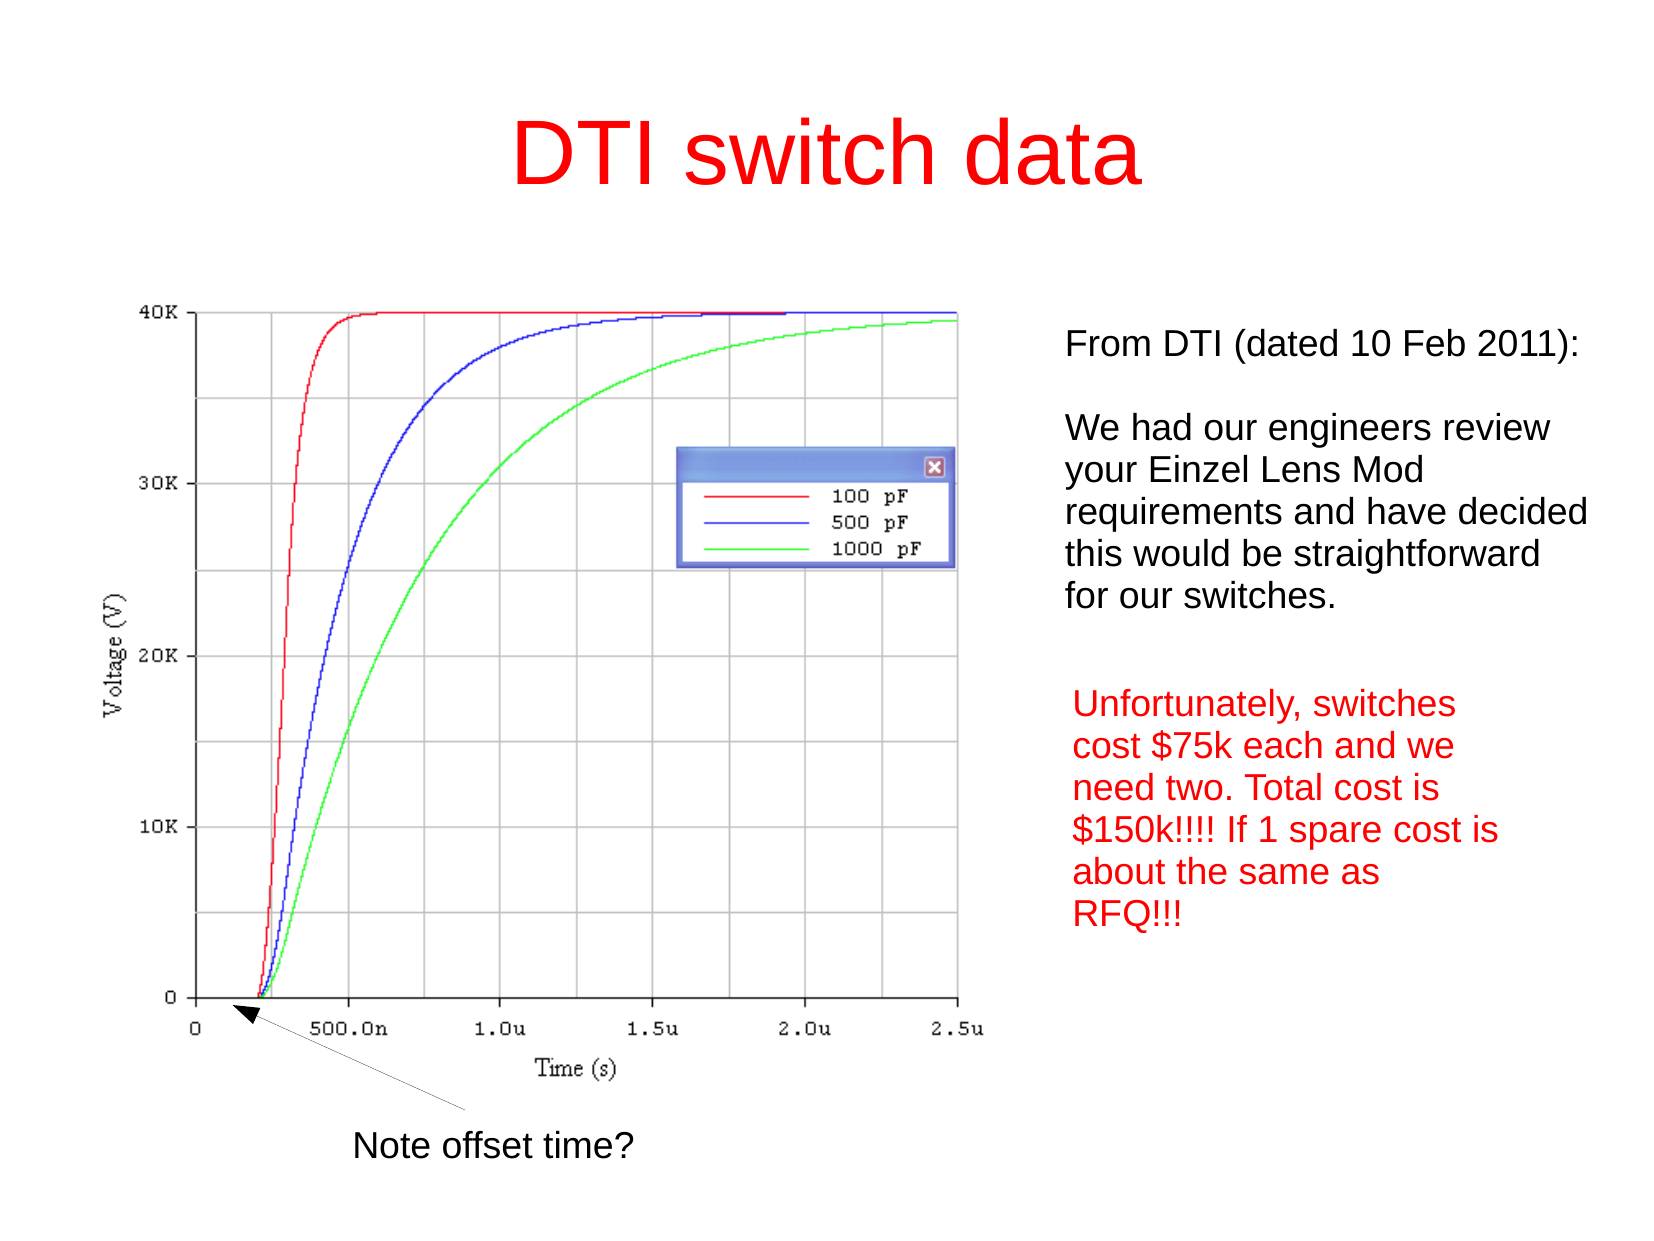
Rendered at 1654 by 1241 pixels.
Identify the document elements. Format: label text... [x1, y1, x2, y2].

text_box From DTI (dated 10 Feb 2011): We had our engineers review your Einzel Lens Mod requirements and have decided this would be straightforward for our switches. [1050, 315, 1606, 708]
title DTI switch data [82, 49, 1571, 257]
picture [97, 299, 1036, 1083]
text_box Unfortunately, switches cost $75k each and we need two. Total cost is $150k!!!! If 1 spare cost is about the same as RFQ!!! [1057, 675, 1516, 942]
text_box Note offset time? [337, 1117, 728, 1175]
